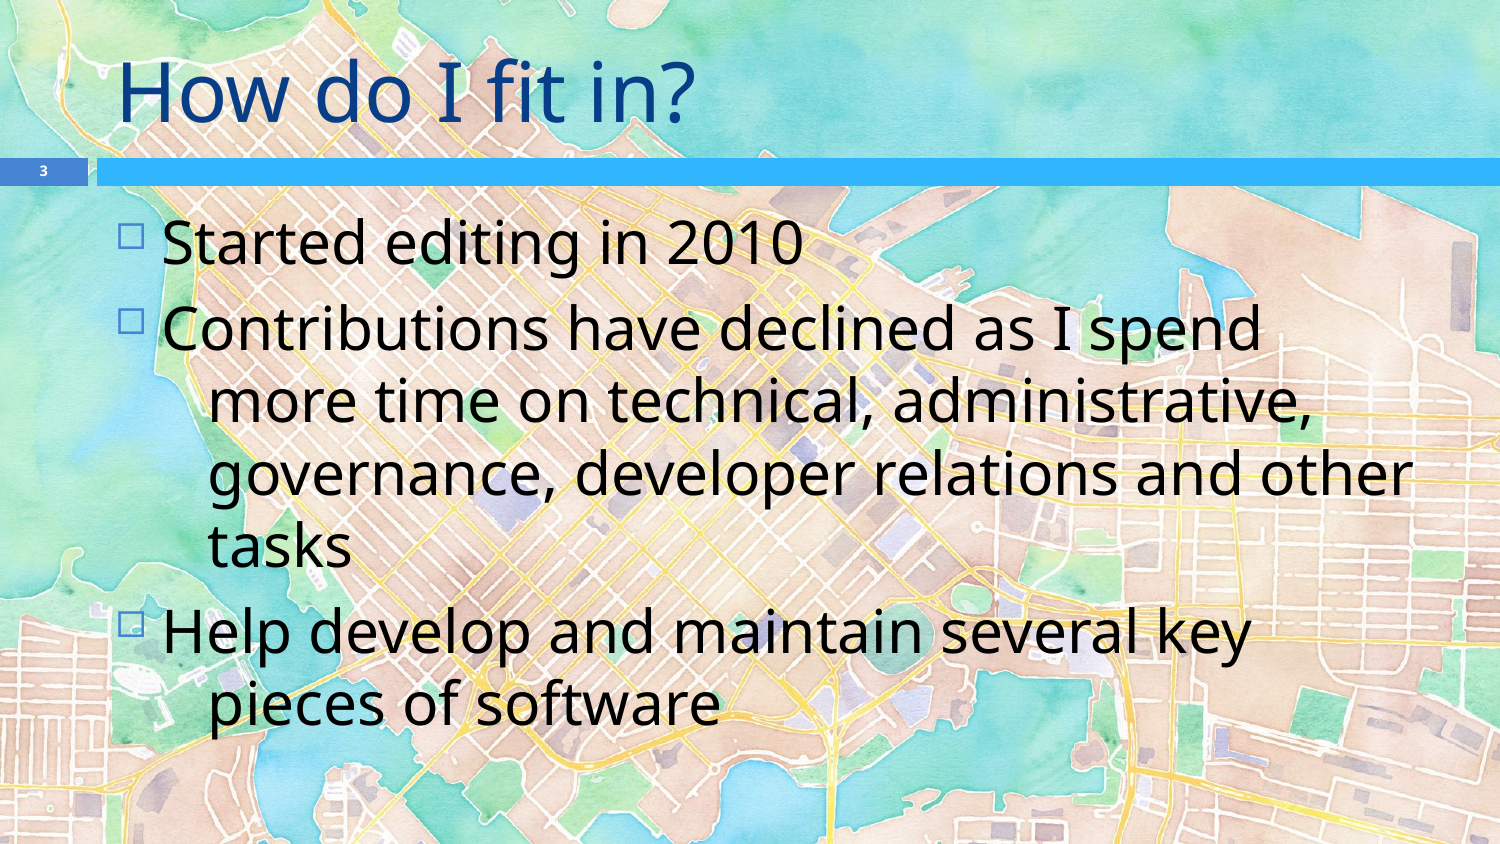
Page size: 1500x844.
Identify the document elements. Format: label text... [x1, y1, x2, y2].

list Started editing in 2010 Contributions have declined as I spend more time on technical, administrative, governance, developer relations and other tasks Help develop and maintain several key pieces of software [100, 196, 1438, 751]
text_box ‹#› [0, 156, 88, 187]
title How do I fit in? [100, 28, 1438, 151]
